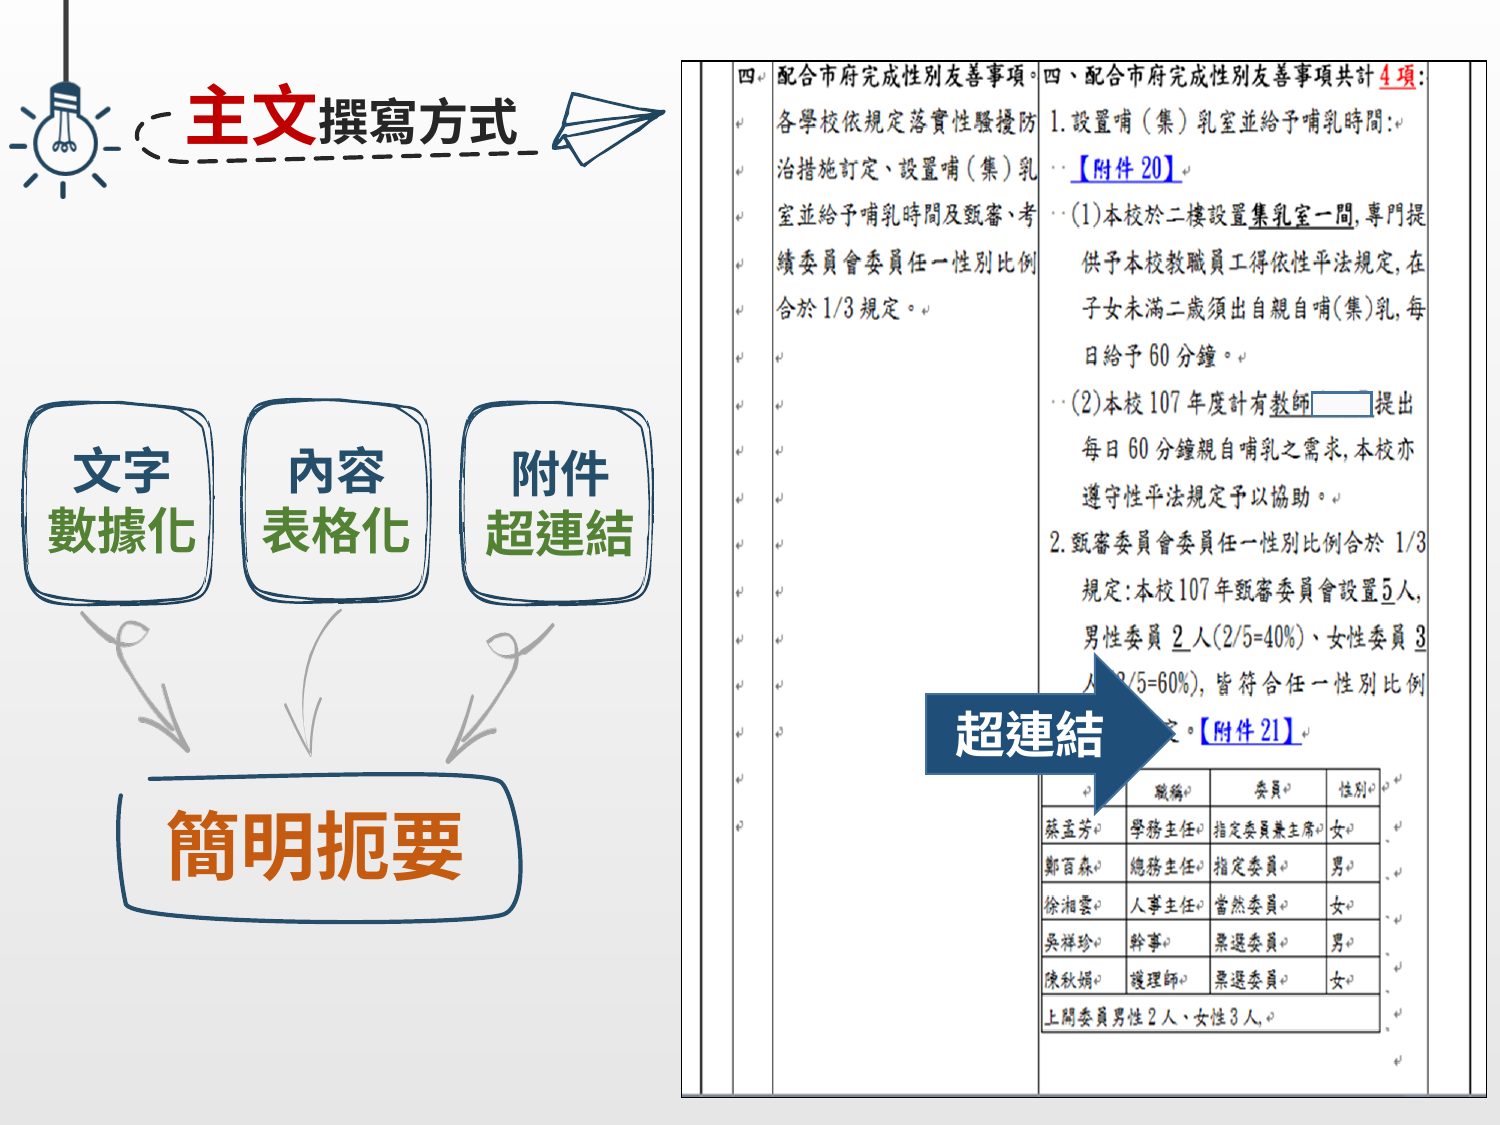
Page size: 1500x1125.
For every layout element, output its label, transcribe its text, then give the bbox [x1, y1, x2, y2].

text_box 文字 數據化 [32, 432, 213, 567]
text_box [459, 400, 652, 607]
picture [284, 608, 342, 758]
text_box 超連結 [926, 654, 1175, 814]
text_box [551, 92, 666, 168]
text_box 內容 表格化 [239, 432, 433, 567]
text_box 附件 超連結 [470, 435, 652, 570]
text_box [243, 397, 430, 432]
text_box 主文撰寫方式 [127, 66, 576, 162]
text_box [243, 567, 430, 604]
picture [9, 0, 121, 199]
text_box [1312, 392, 1372, 417]
text_box 主文撰寫方式 [567, 96, 576, 122]
picture [445, 622, 555, 765]
picture [682, 62, 1486, 1097]
text_box [21, 400, 213, 607]
text_box 簡明扼要 [118, 792, 513, 898]
picture [80, 610, 191, 753]
